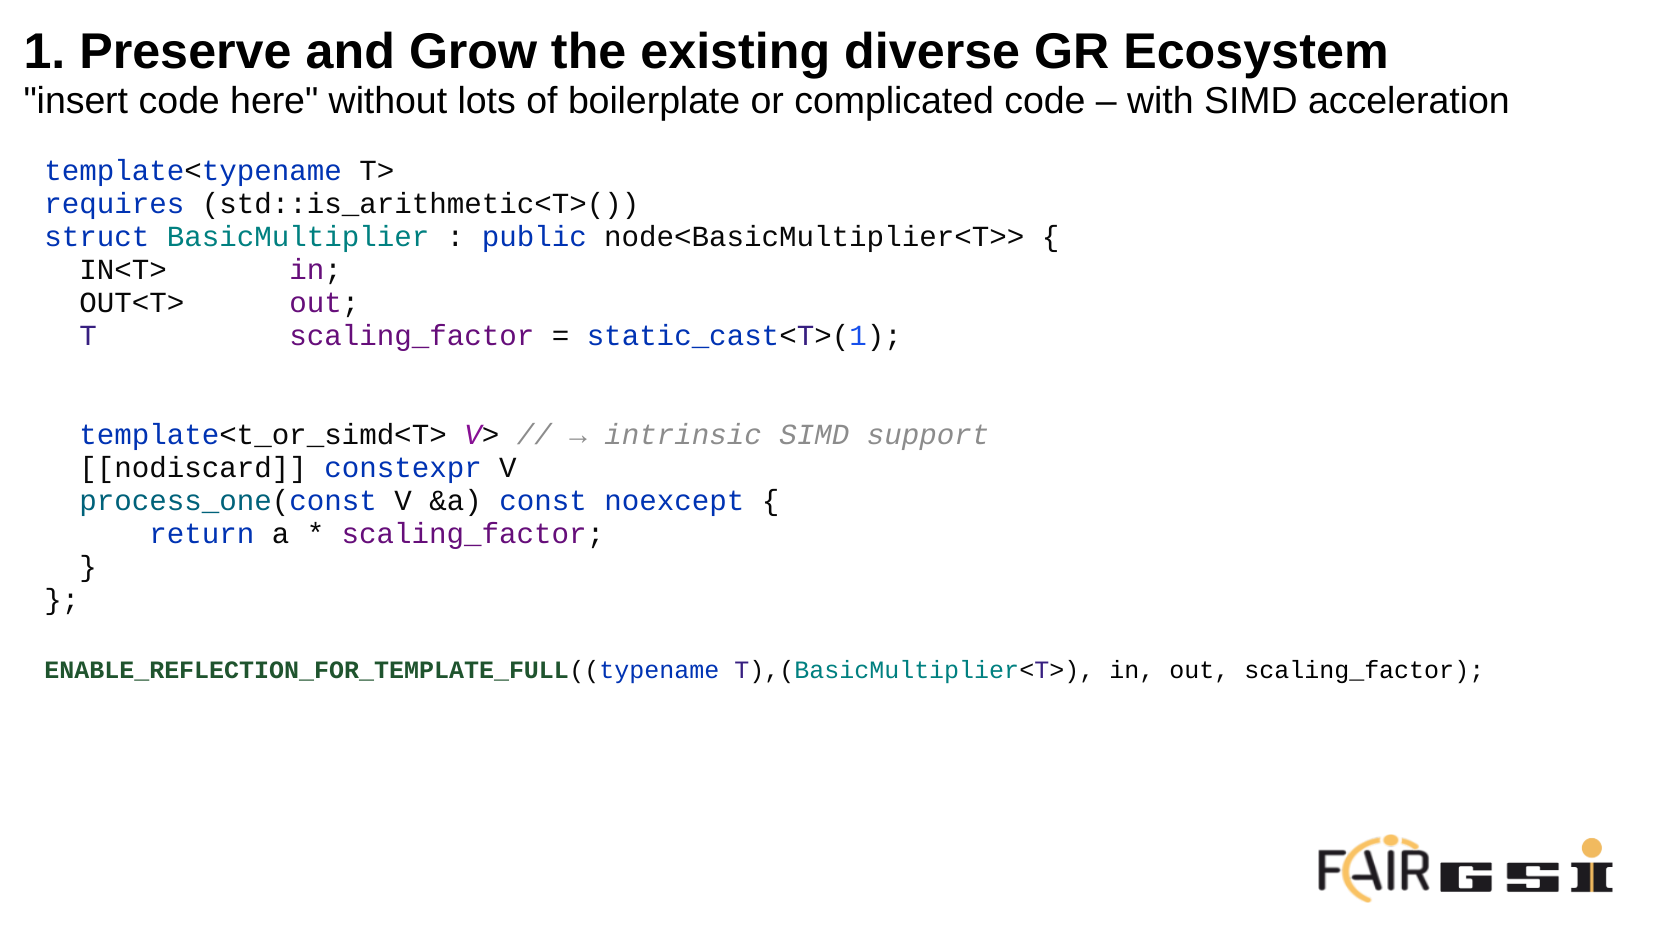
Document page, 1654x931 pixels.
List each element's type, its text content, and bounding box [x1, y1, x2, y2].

list template<typename T> requires (std::is_arithmetic<T>()) struct BasicMultiplier : public node<BasicMultiplier<T>> { IN<T> in; OUT<T> out; T scaling_factor = static_cast<T>(1); template<t_or_simd<T> V> // → intrinsic SIMD support [[nodiscard]] constexpr V process_one(const V &a) const noexcept { return a * scaling_factor; } }; ENABLE_REFLECTION_FOR_TEMPLATE_FULL((typename T),(BasicMultiplier<T>), in, out, scaling_factor); [44, 156, 1610, 827]
title 1. Preserve and Grow the existing diverse GR Ecosystem "insert code here" without lots of boilerplate or complicated code – with SIMD acceleration [23, 5, 1638, 139]
picture [1318, 833, 1430, 904]
picture [1439, 836, 1615, 895]
